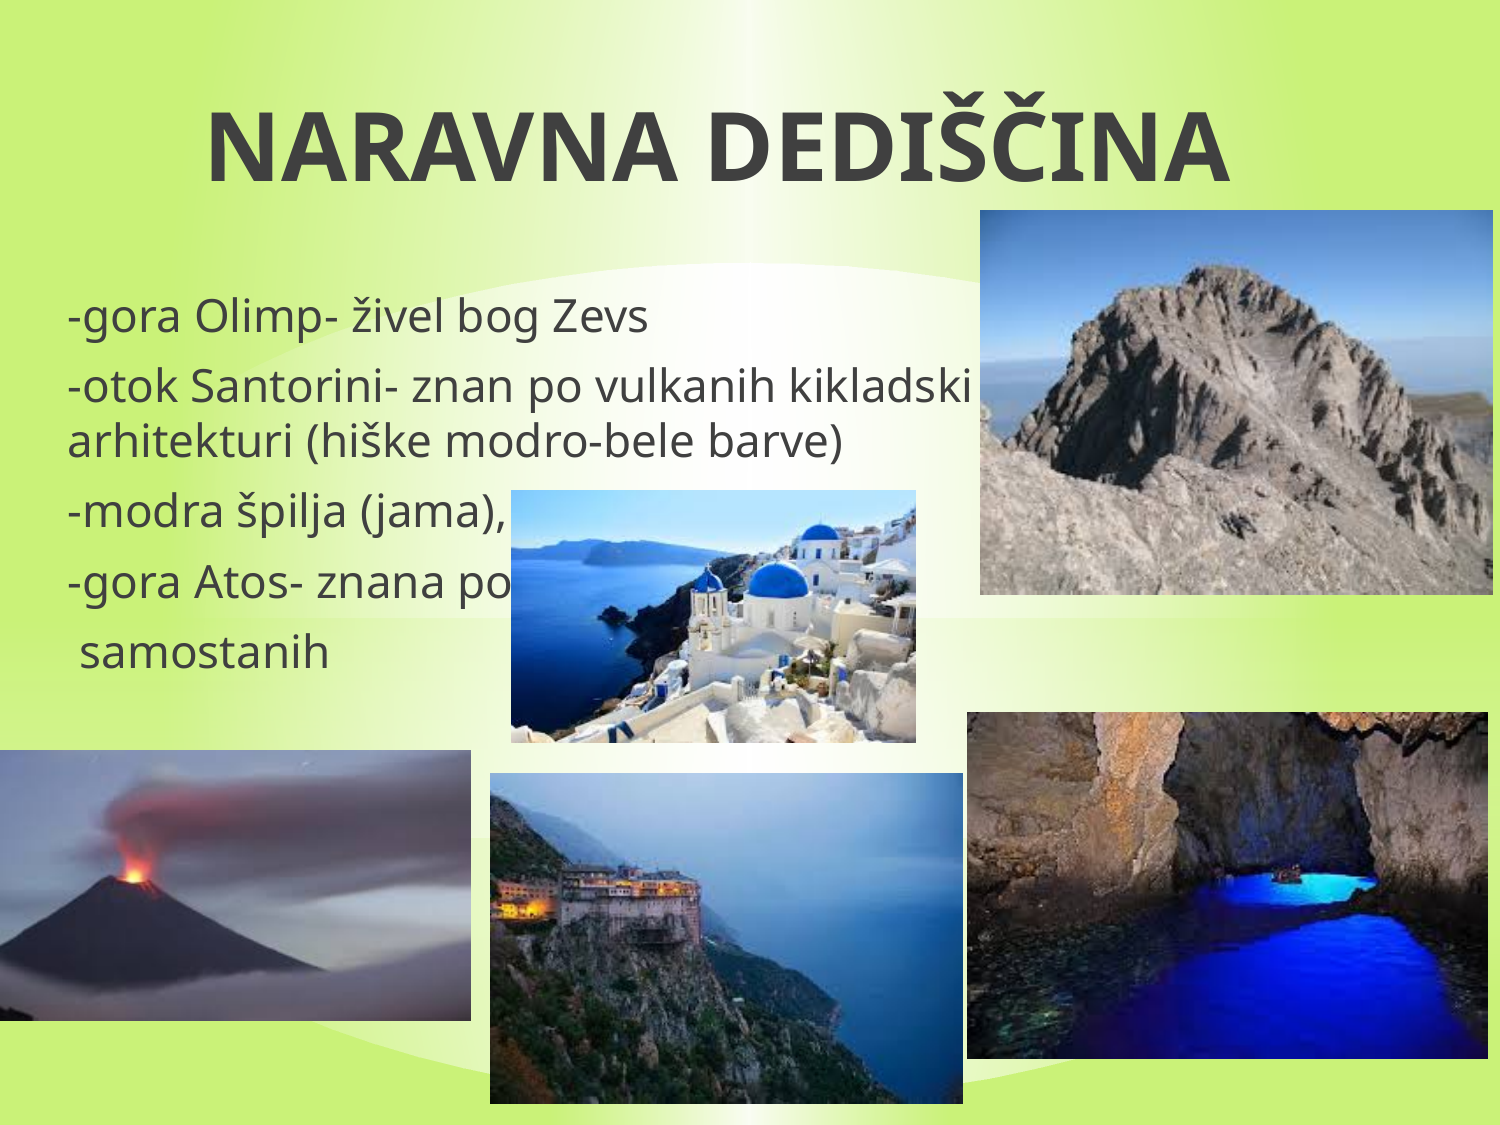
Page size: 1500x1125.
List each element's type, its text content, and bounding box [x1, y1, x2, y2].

picture [967, 712, 1488, 1059]
picture [490, 773, 963, 1104]
list -gora Olimp- živel bog Zevs -otok Santorini- znan po vulkanih kikladski arhitekturi (hiške modro-bele barve) -modra špilja (jama), -gora Atos- znana po samostanih [45, 278, 1096, 849]
picture [0, 750, 471, 1021]
title NARAVNA DEDIŠČINA [183, 78, 1252, 266]
picture [980, 210, 1493, 595]
picture [511, 490, 916, 743]
